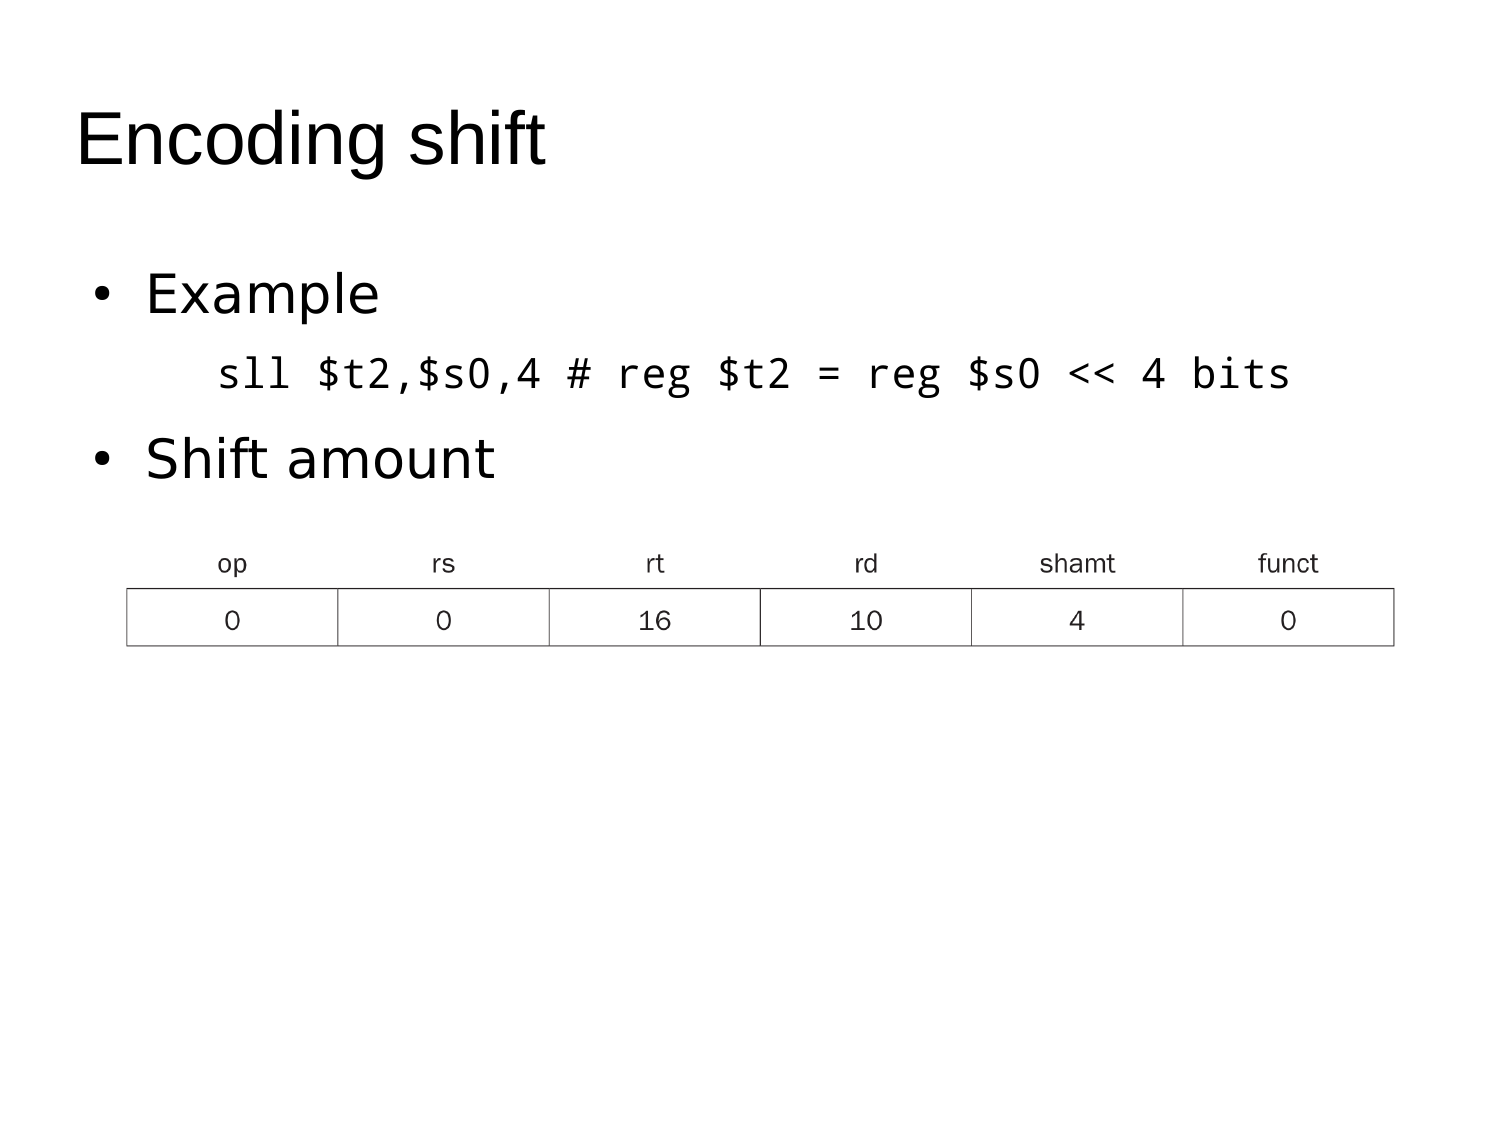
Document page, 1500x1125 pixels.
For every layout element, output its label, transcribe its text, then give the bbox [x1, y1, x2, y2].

picture [109, 519, 1411, 676]
title Encoding shift [75, 44, 1425, 233]
list Example sll $t2,$s0,4 # reg $t2 = reg $s0 << 4 bits Shift amount [75, 263, 1425, 916]
